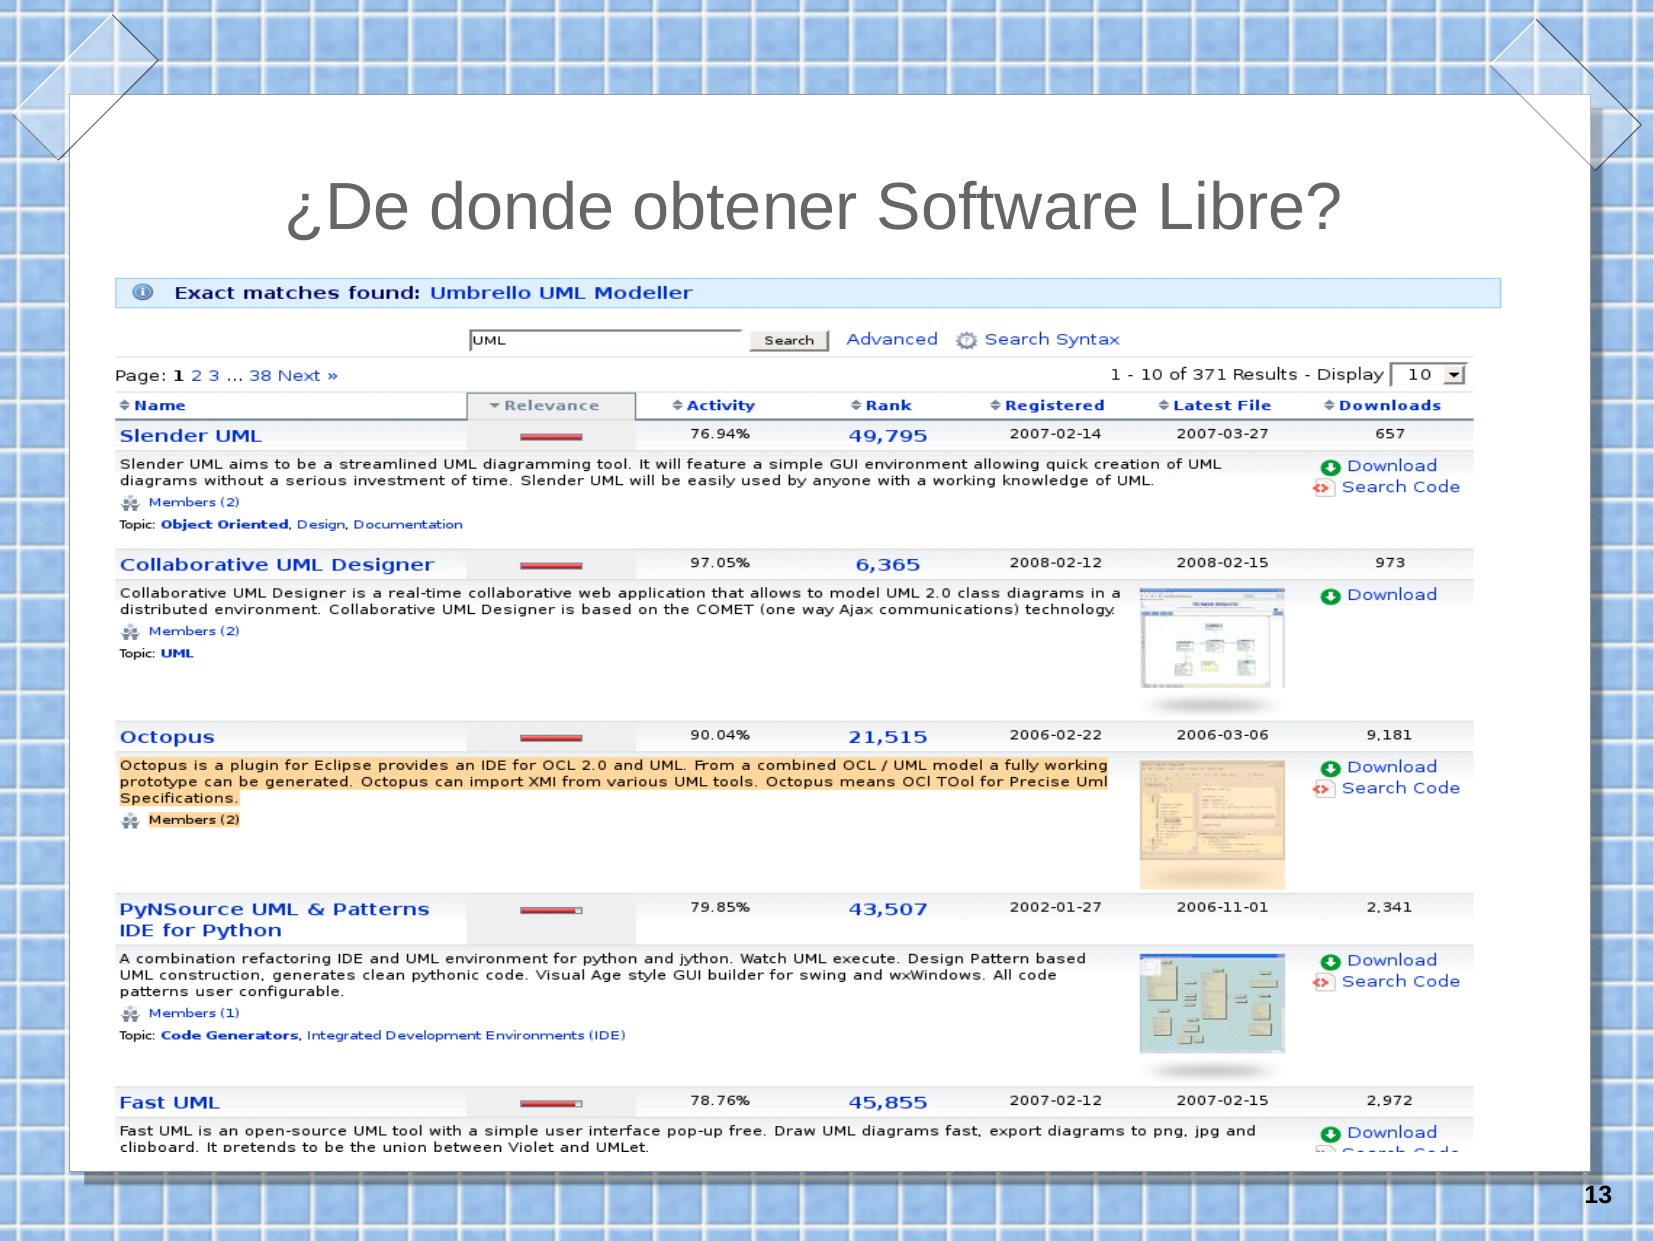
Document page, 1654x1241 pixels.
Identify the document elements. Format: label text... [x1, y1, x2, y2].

picture [0, 0, 1654, 1241]
title ¿De donde obtener Software Libre? [118, 156, 1510, 257]
